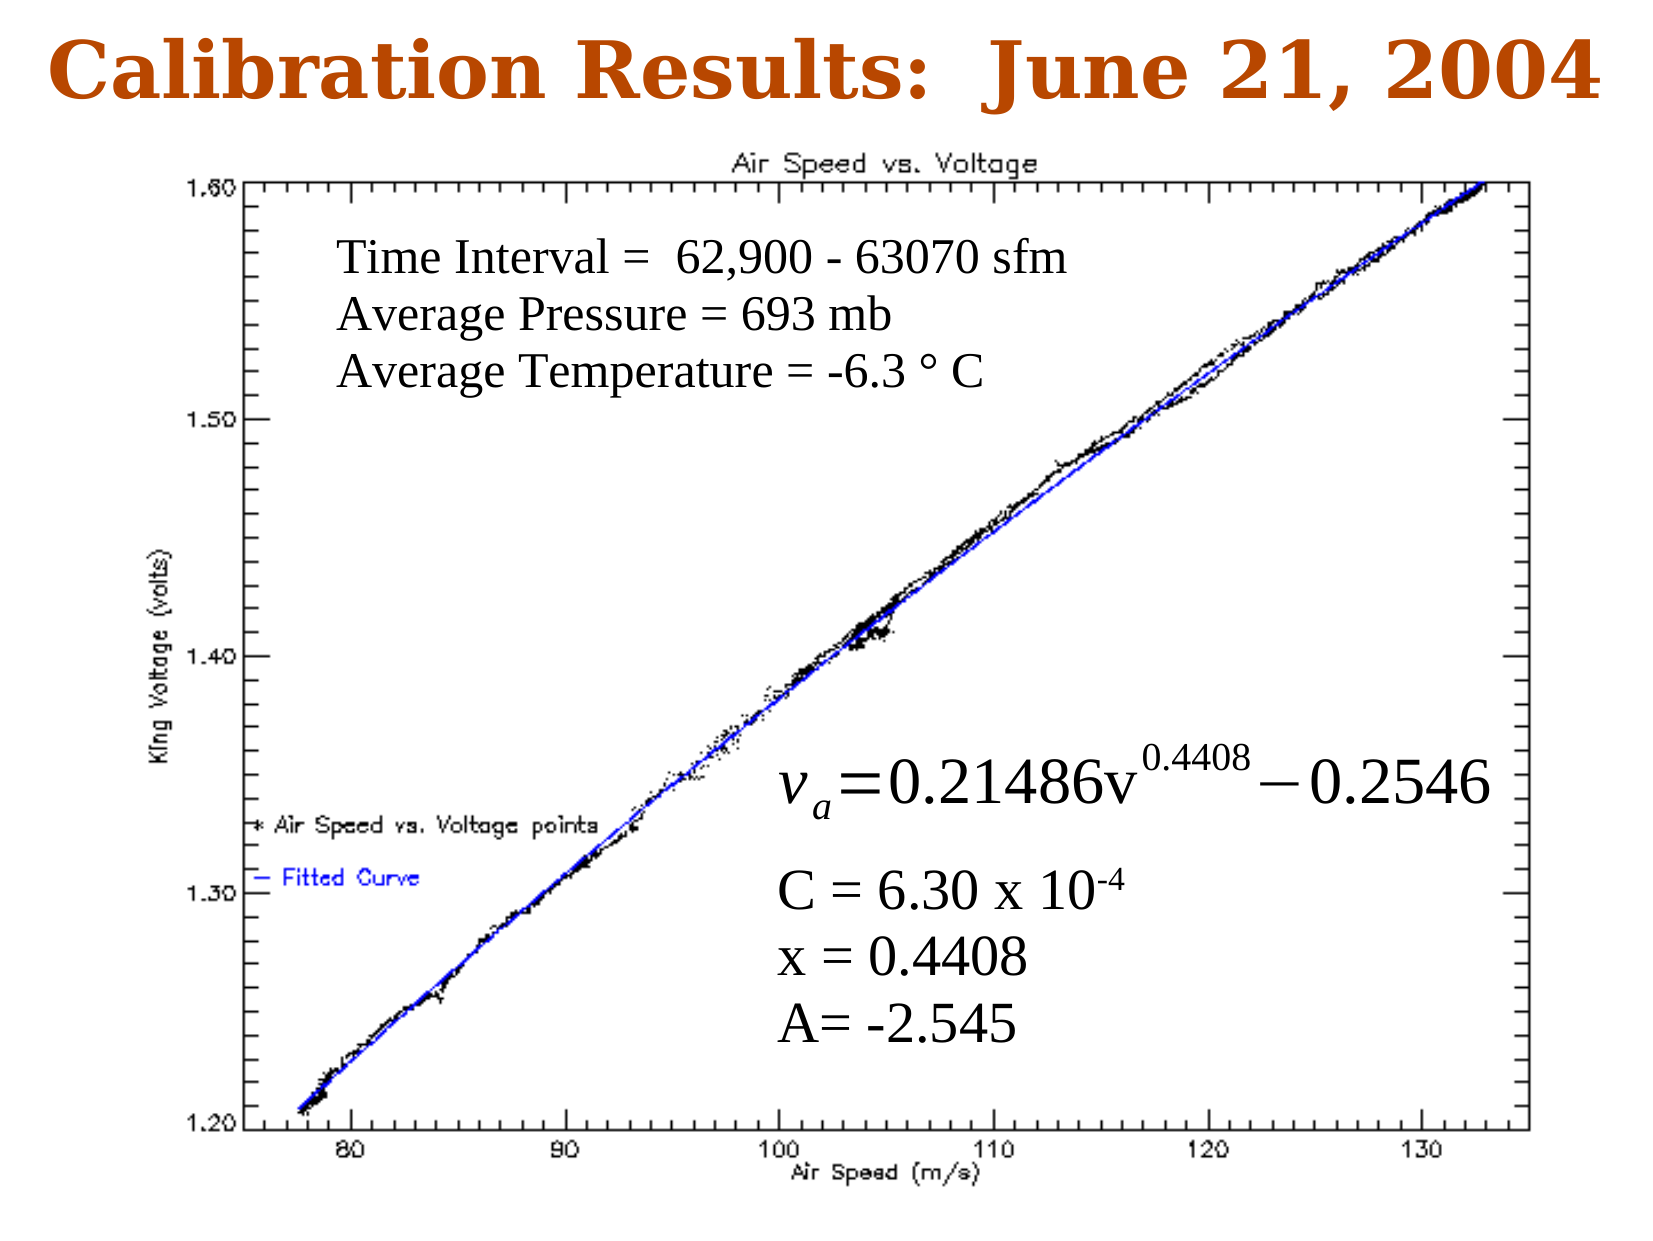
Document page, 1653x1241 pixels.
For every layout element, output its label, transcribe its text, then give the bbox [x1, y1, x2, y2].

chart [770, 735, 1498, 829]
text_box Time Interval = 62,900 - 63070 sfm Average Pressure = 693 mb Average Temperature = -6.3 ° C [321, 224, 1163, 419]
picture [106, 149, 1570, 1202]
text_box Calibration Results: June 21, 2004 [0, 25, 1653, 117]
text_box C = 6.30 x 10-4 x = 0.4408 A= -2.545 [762, 853, 1278, 1078]
